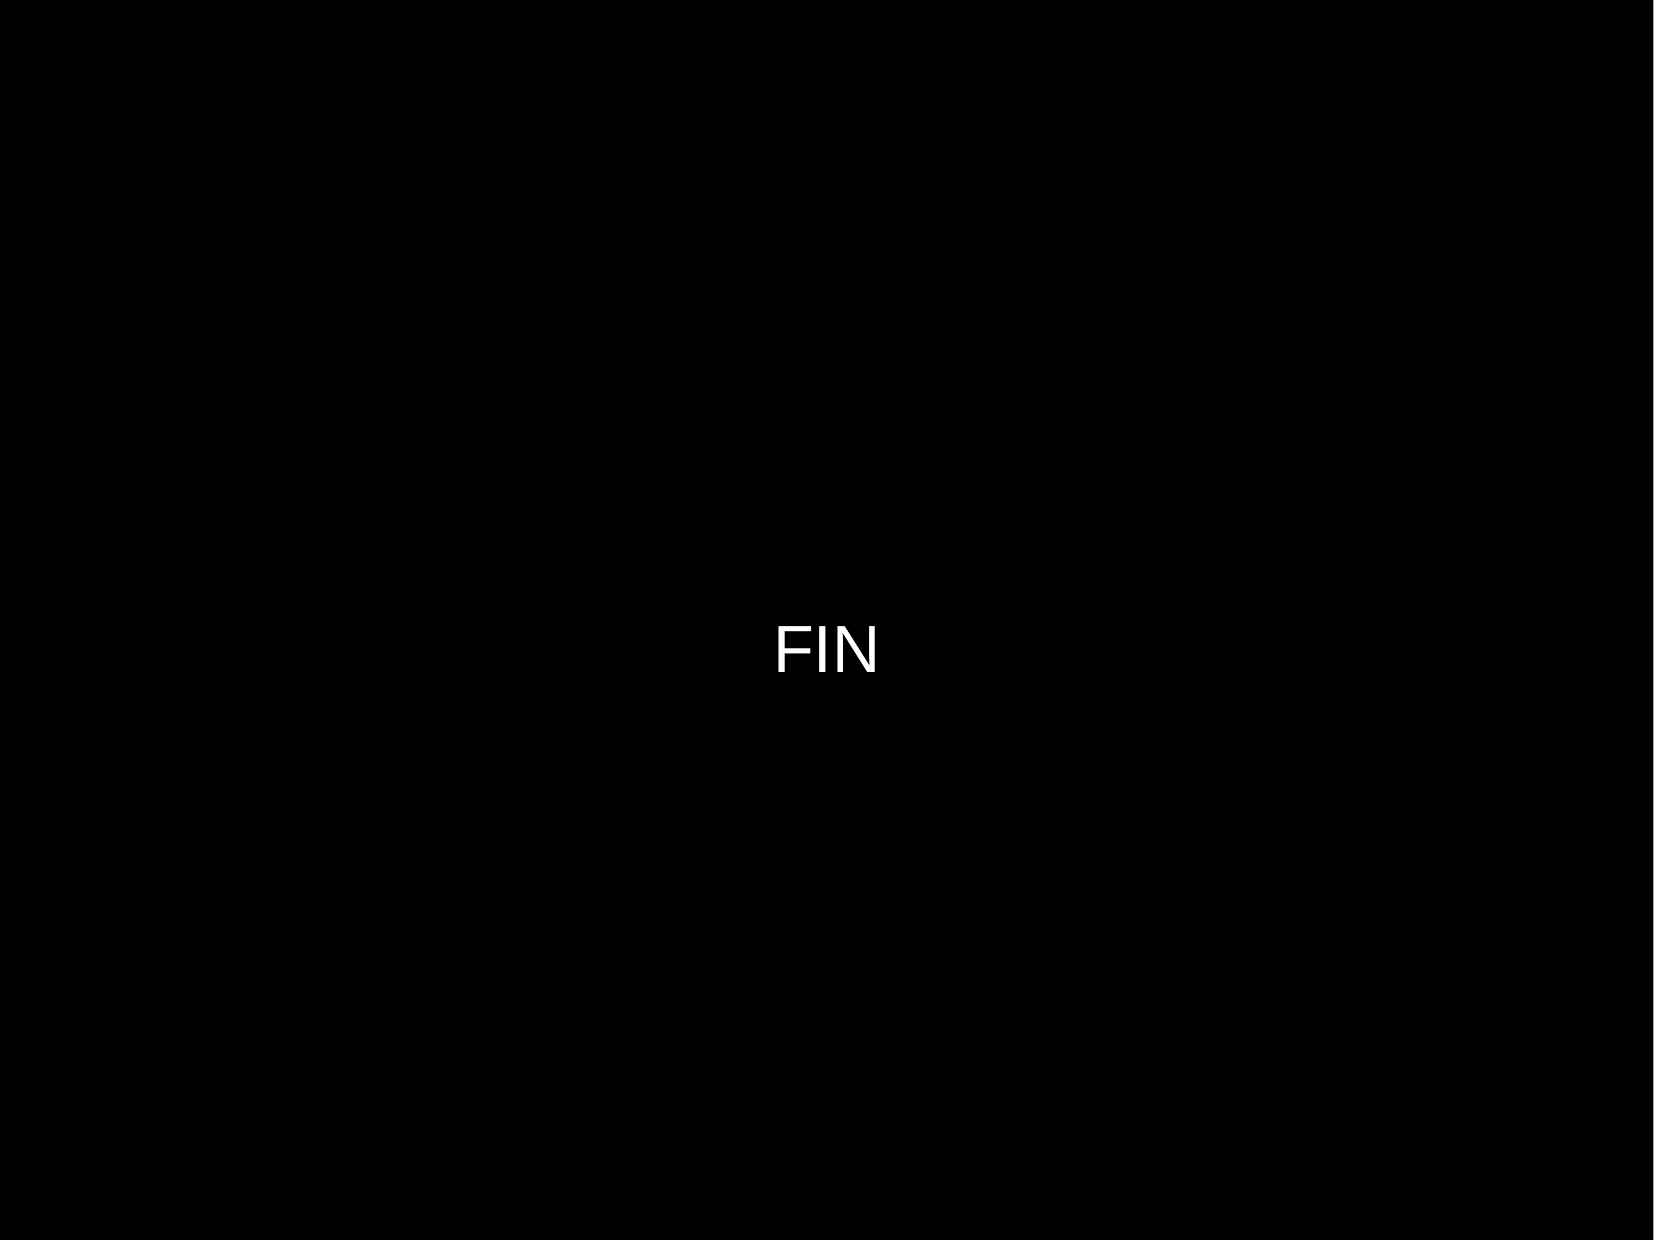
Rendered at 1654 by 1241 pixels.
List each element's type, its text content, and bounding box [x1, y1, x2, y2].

subtitle FIN [82, 290, 1571, 1010]
